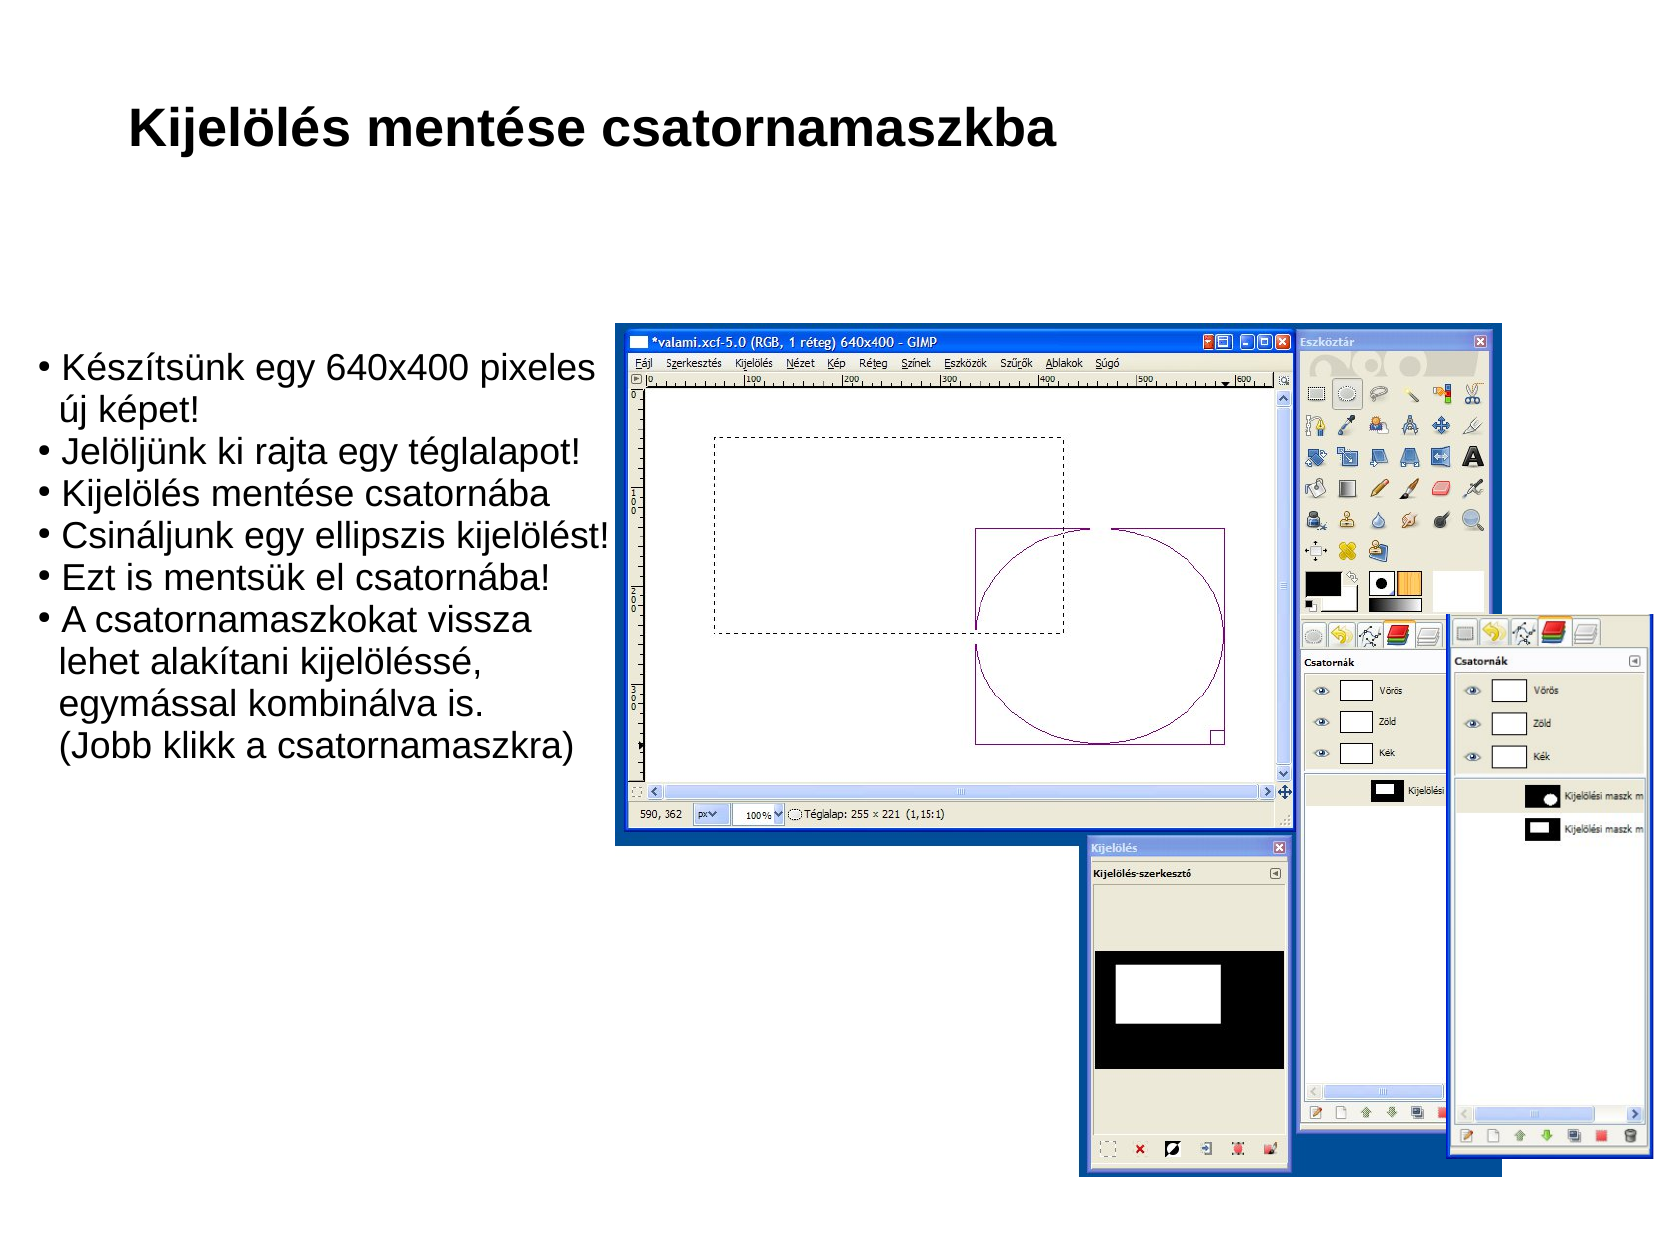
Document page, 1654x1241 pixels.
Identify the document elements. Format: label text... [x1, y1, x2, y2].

text_box Kijelölés mentése csatornamaszkba [113, 90, 1074, 168]
picture [615, 323, 1654, 1177]
text_box Készítsünk egy 640x400 pixeles új képet! Jelöljünk ki rajta egy téglalapot! Kijelölés mentése csatornába Csináljunk egy ellipszis kijelölést! Ezt is mentsük el csatornába! A csatornamaszkokat vissza lehet alakítani kijelöléssé, egymással kombinálva is. (Jobb klikk a csatornamaszkra) [22, 338, 624, 775]
